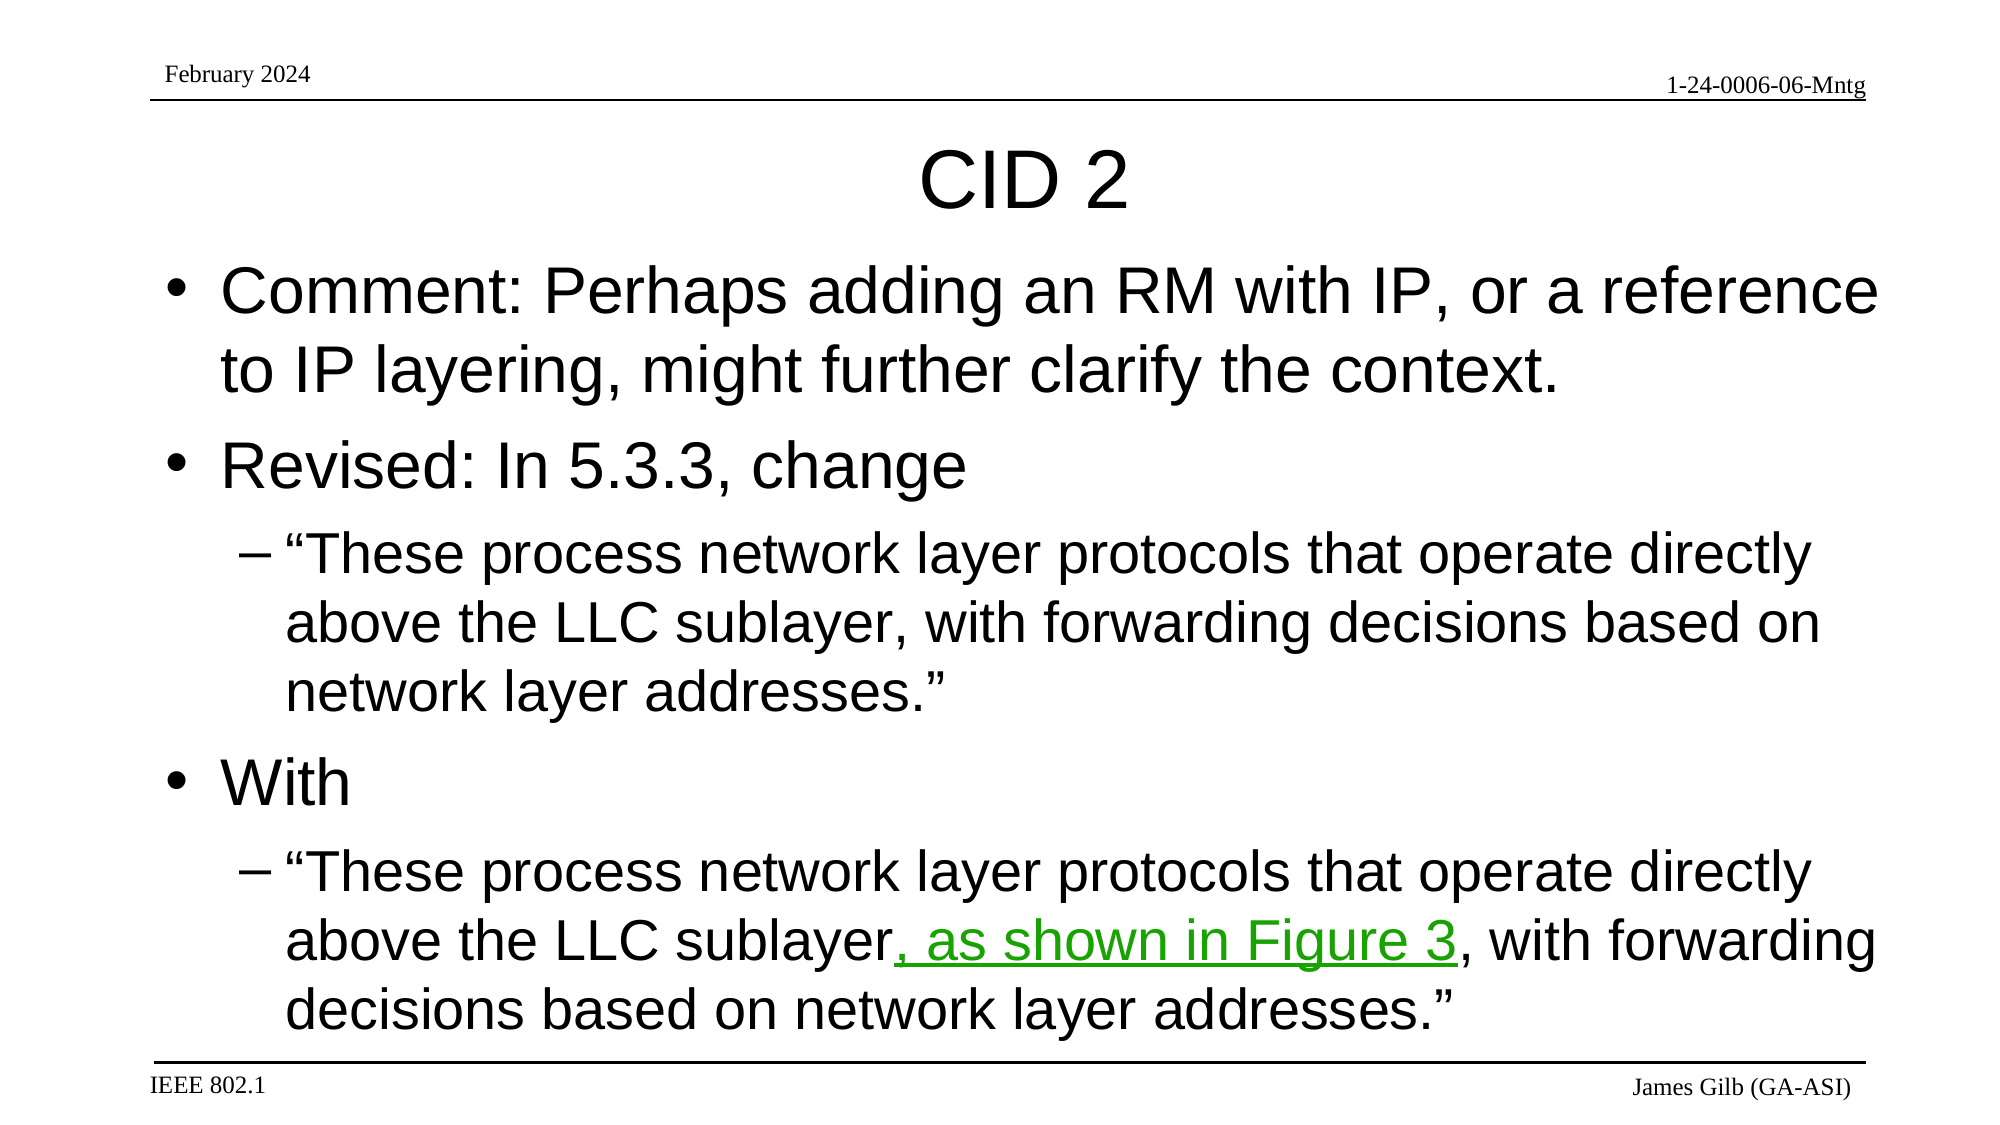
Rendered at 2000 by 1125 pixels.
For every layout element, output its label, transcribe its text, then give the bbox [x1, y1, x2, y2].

title CID 2 [149, 112, 1900, 238]
list Comment: Perhaps adding an RM with IP, or a reference to IP layering, might further clarify the context. Revised: In 5.3.3, change “These process network layer protocols that operate directly above the LLC sublayer, with forwarding decisions based on network layer addresses.” With “These process network layer protocols that operate directly above the LLC sublayer, as shown in Figure 3, with forwarding decisions based on network layer addresses.” [150, 239, 1900, 1051]
